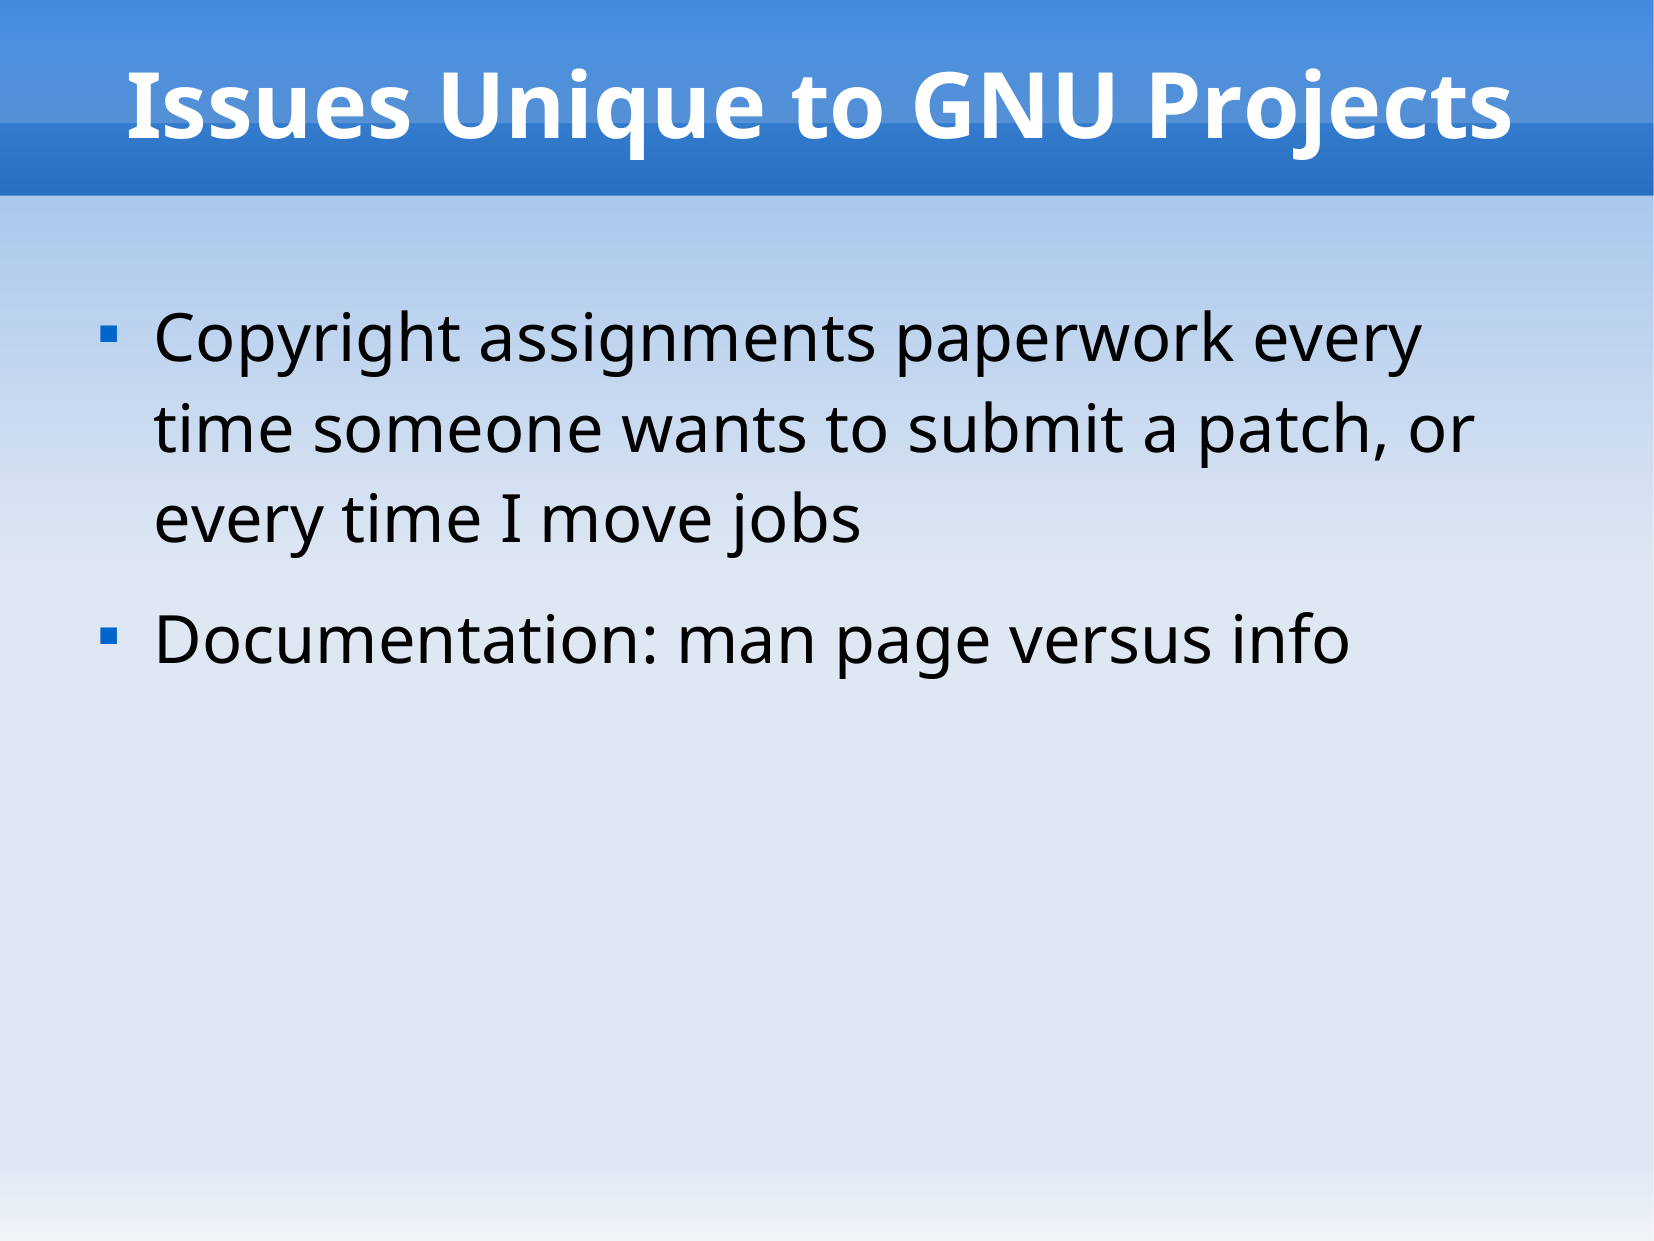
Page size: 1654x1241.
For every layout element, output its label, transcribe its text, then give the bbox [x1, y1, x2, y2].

list Copyright assignments paperwork every time someone wants to submit a patch, or every time I move jobs Documentation: man page versus info [82, 290, 1571, 1094]
picture [0, 0, 1654, 1241]
title Issues Unique to GNU Projects [76, 7, 1565, 200]
